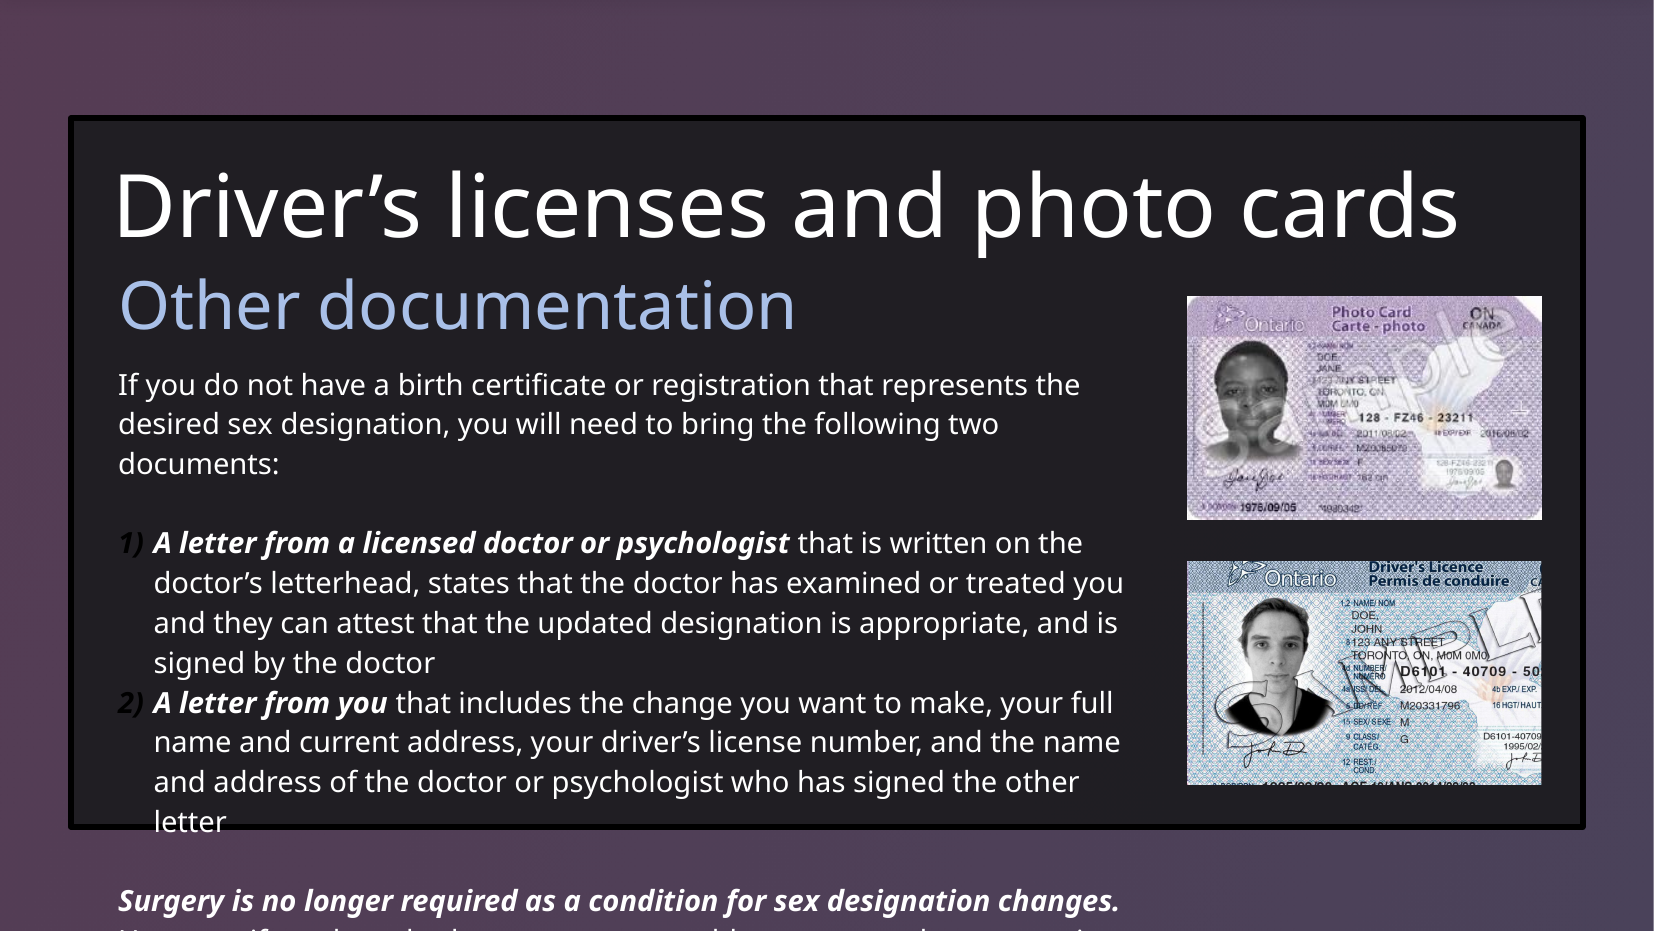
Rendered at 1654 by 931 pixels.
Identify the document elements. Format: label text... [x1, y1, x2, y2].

title Driver’s licenses and photo cards [112, 154, 1565, 254]
picture [0, 0, 1654, 931]
title Other documentation [118, 257, 1099, 349]
text_box If you do not have a birth certificate or registration that represents the desired sex designation, you will need to bring the following two documents: A letter from a licensed doctor or psychologist that is written on the doctor’s letterhead, states that the doctor has examined or treated you and they can attest that the updated designation is appropriate, and is signed by the doctor A letter from you that includes the change you want to make, your full name and current address, your driver’s license number, and the name and address of the doctor or psychologist who has signed the other letter Surgery is no longer required as a condition for sex designation changes. However, if you have had surgery, you are able to present documentation from a recognized specialist instead of a letter from a doctor or psychologist. [118, 363, 1152, 897]
text_box [70, 118, 1583, 827]
